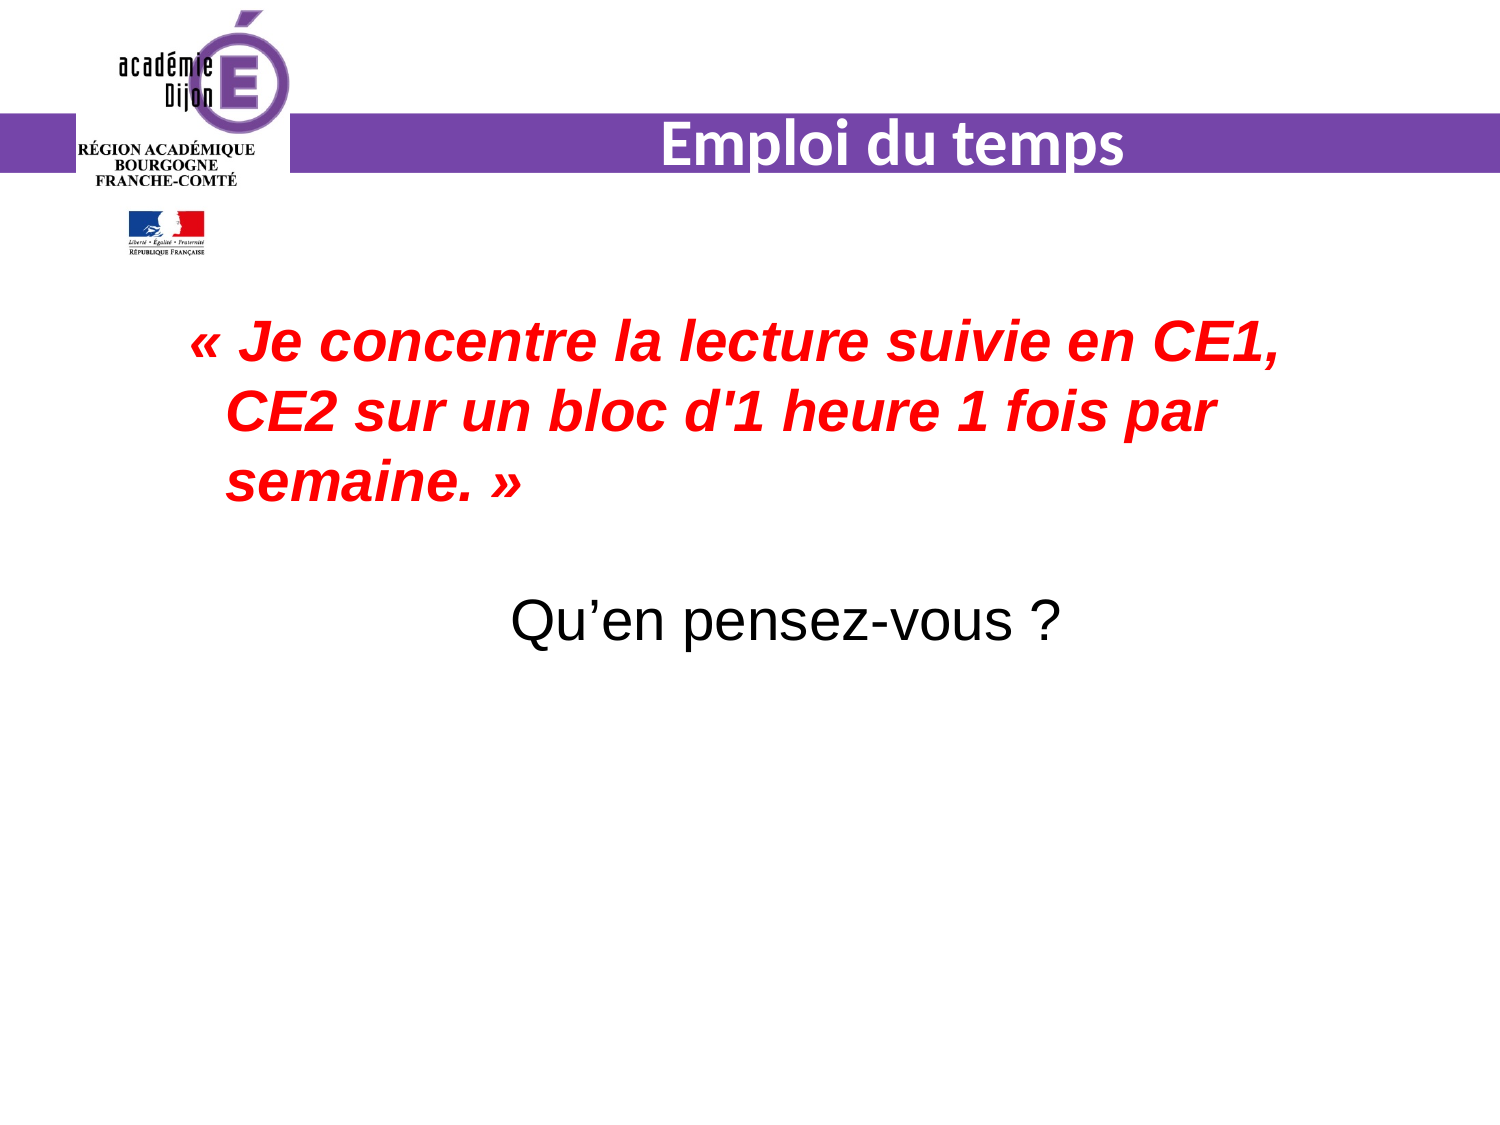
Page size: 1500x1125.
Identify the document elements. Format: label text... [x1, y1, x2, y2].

title Emploi du temps [360, 45, 1425, 233]
picture [76, 8, 290, 256]
text_box « Je concentre la lecture suivie en CE1, CE2 sur un bloc d'1 heure 1 fois par semaine. » Qu’en pensez-vous ? [174, 295, 1399, 820]
